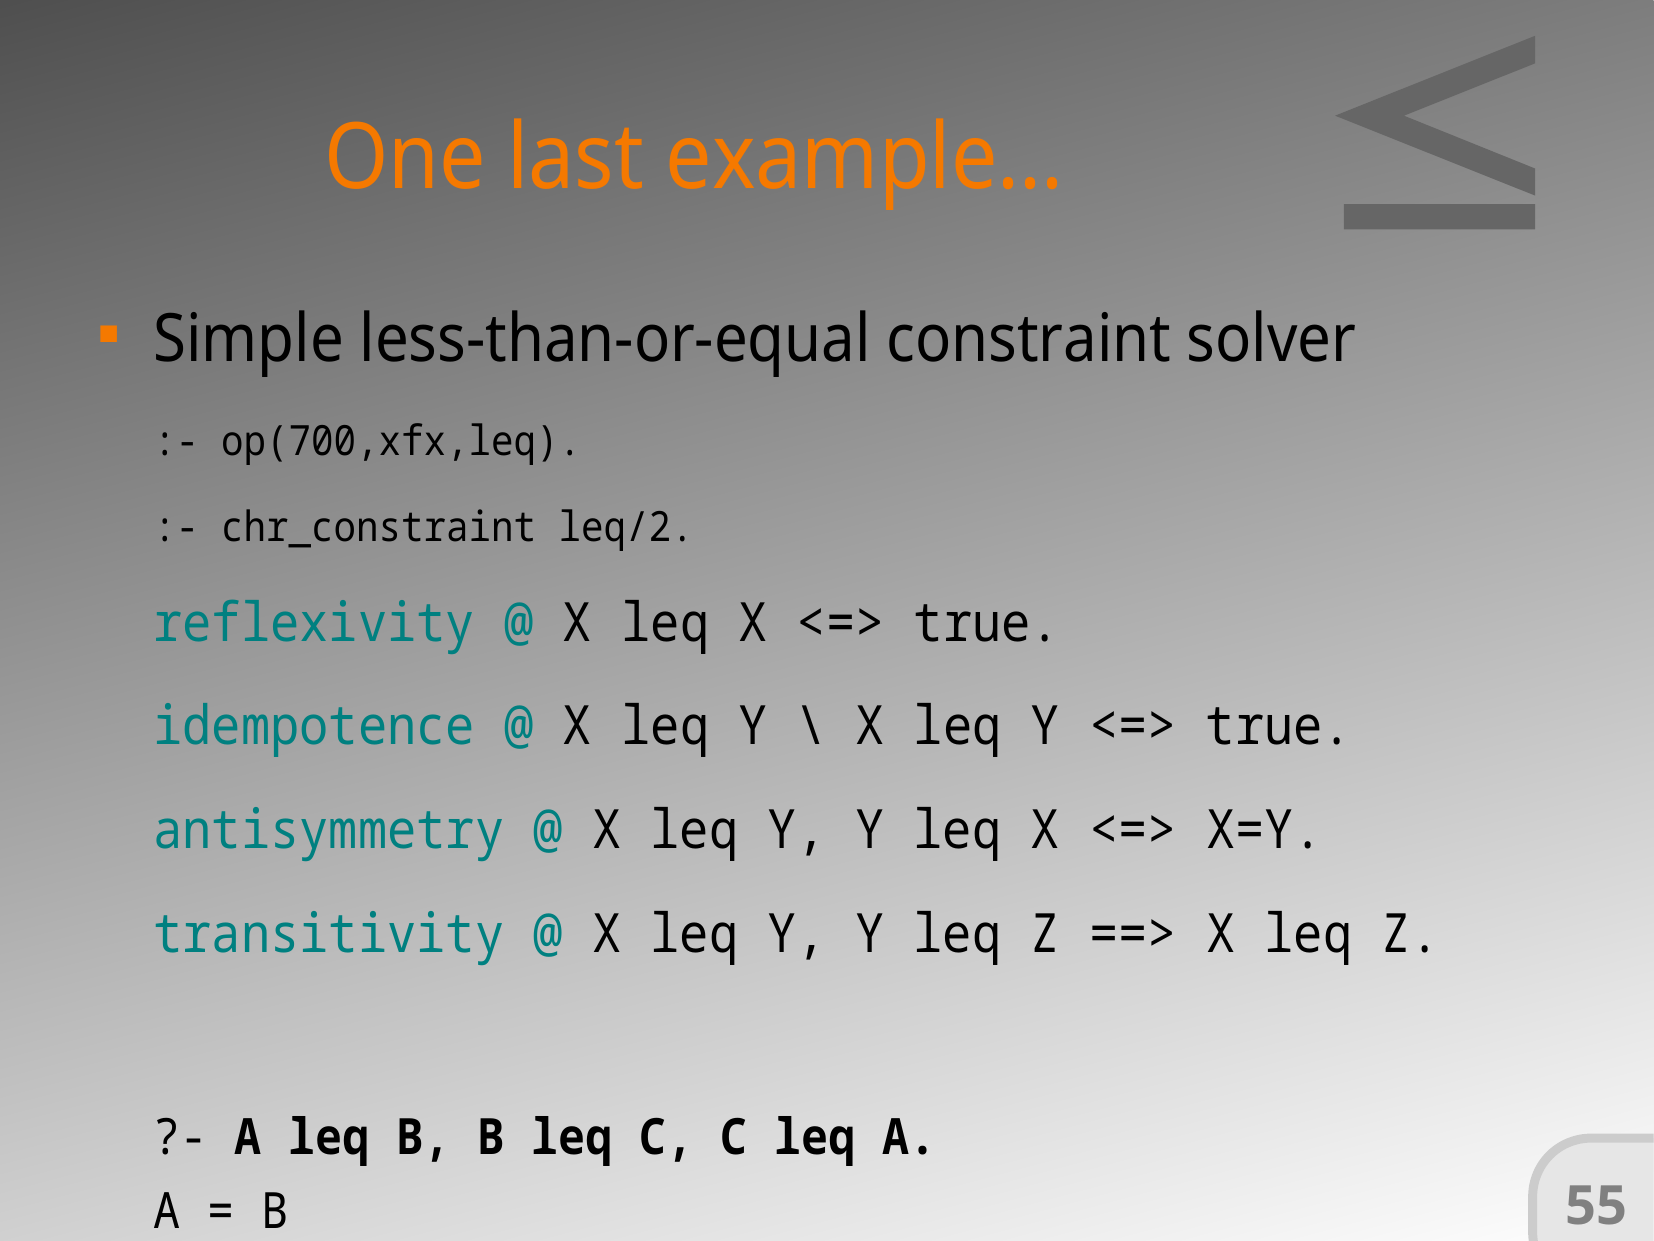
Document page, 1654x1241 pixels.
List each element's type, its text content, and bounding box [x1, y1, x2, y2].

list Simple less-than-or-equal constraint solver :- op(700,xfx,leq). :- chr_constraint leq/2. reflexivity @ X leq X <=> true. idempotence @ X leq Y \ X leq Y <=> true. antisymmetry @ X leq Y, Y leq X <=> X=Y. transitivity @ X leq Y, Y leq Z ==> X leq Z. ?- A leq B, B leq C, C leq A. A = B B = C [82, 290, 1571, 1241]
title One last example... [18, 49, 1300, 257]
text_box ≤ [1300, 0, 1605, 328]
